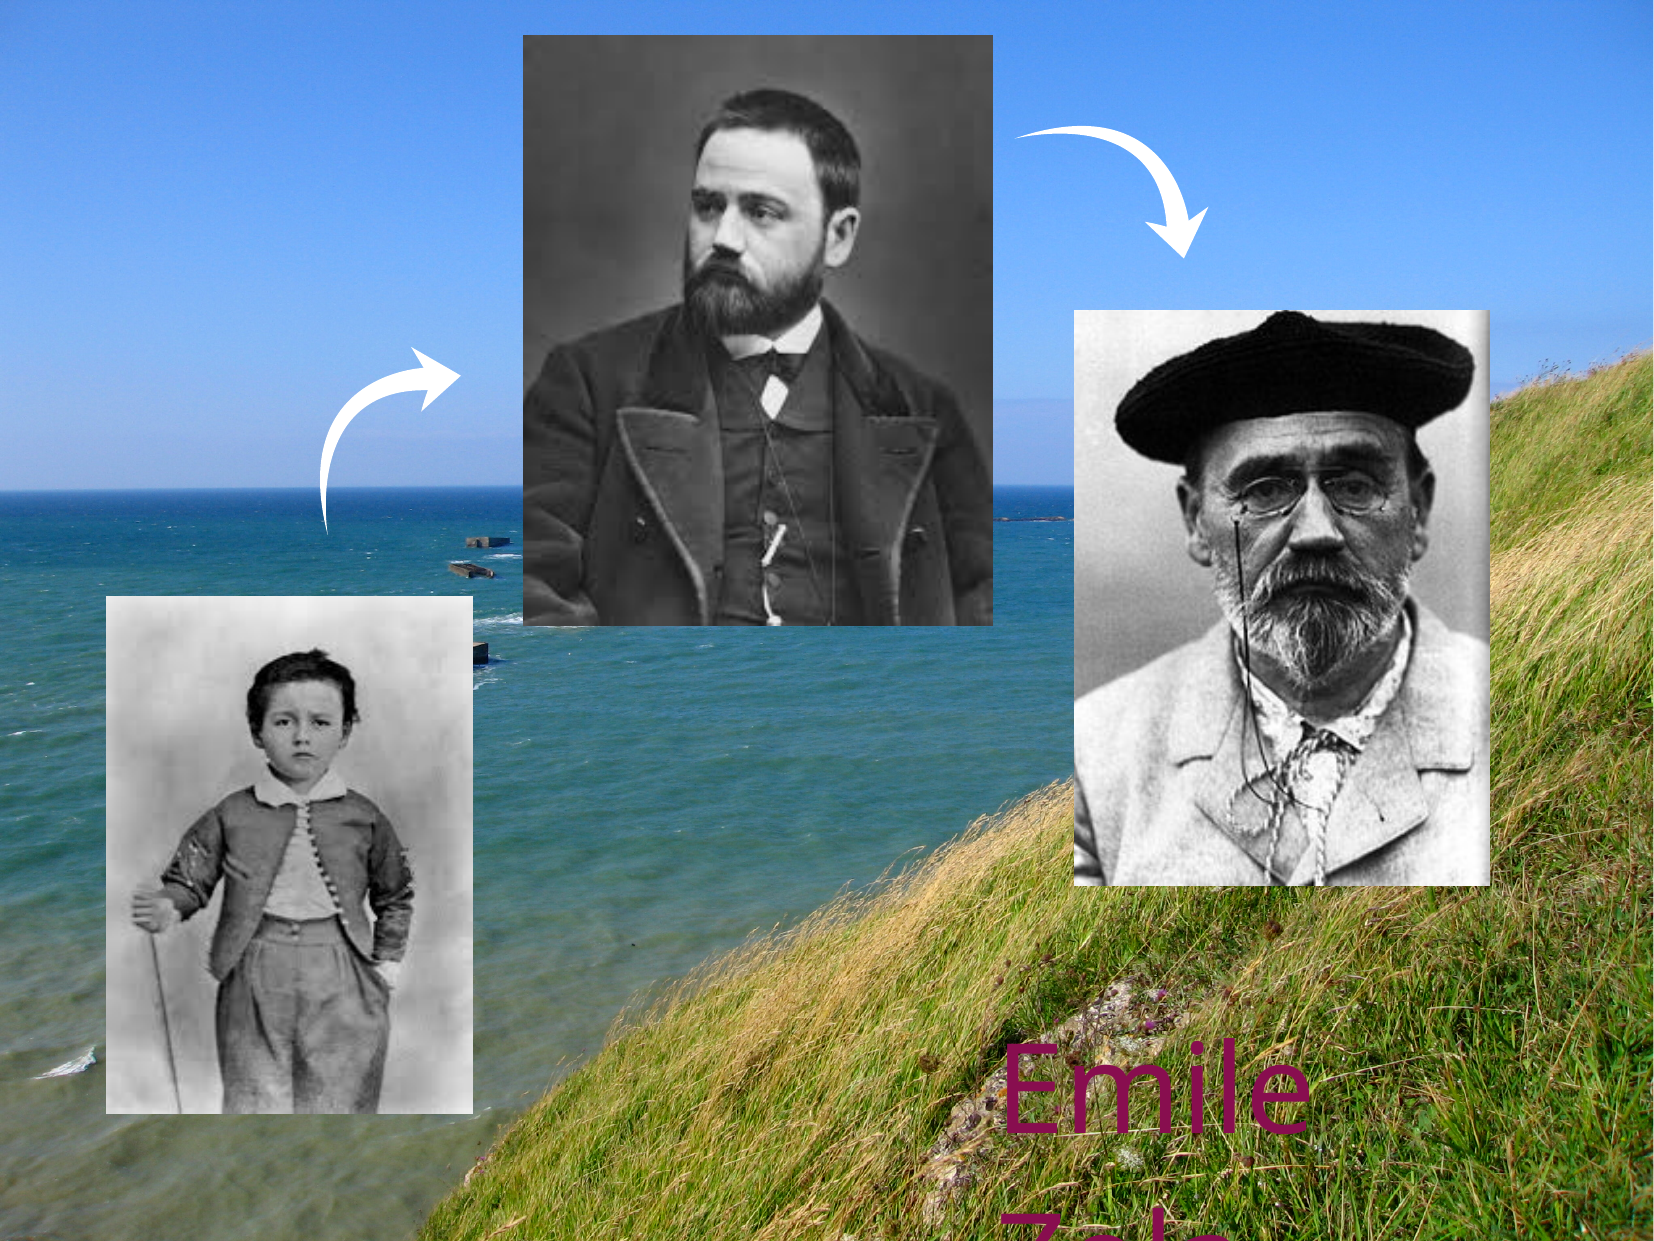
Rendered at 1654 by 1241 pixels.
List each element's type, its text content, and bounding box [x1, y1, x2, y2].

picture [0, 0, 1654, 1241]
text_box Emile Zola [980, 992, 1595, 1152]
